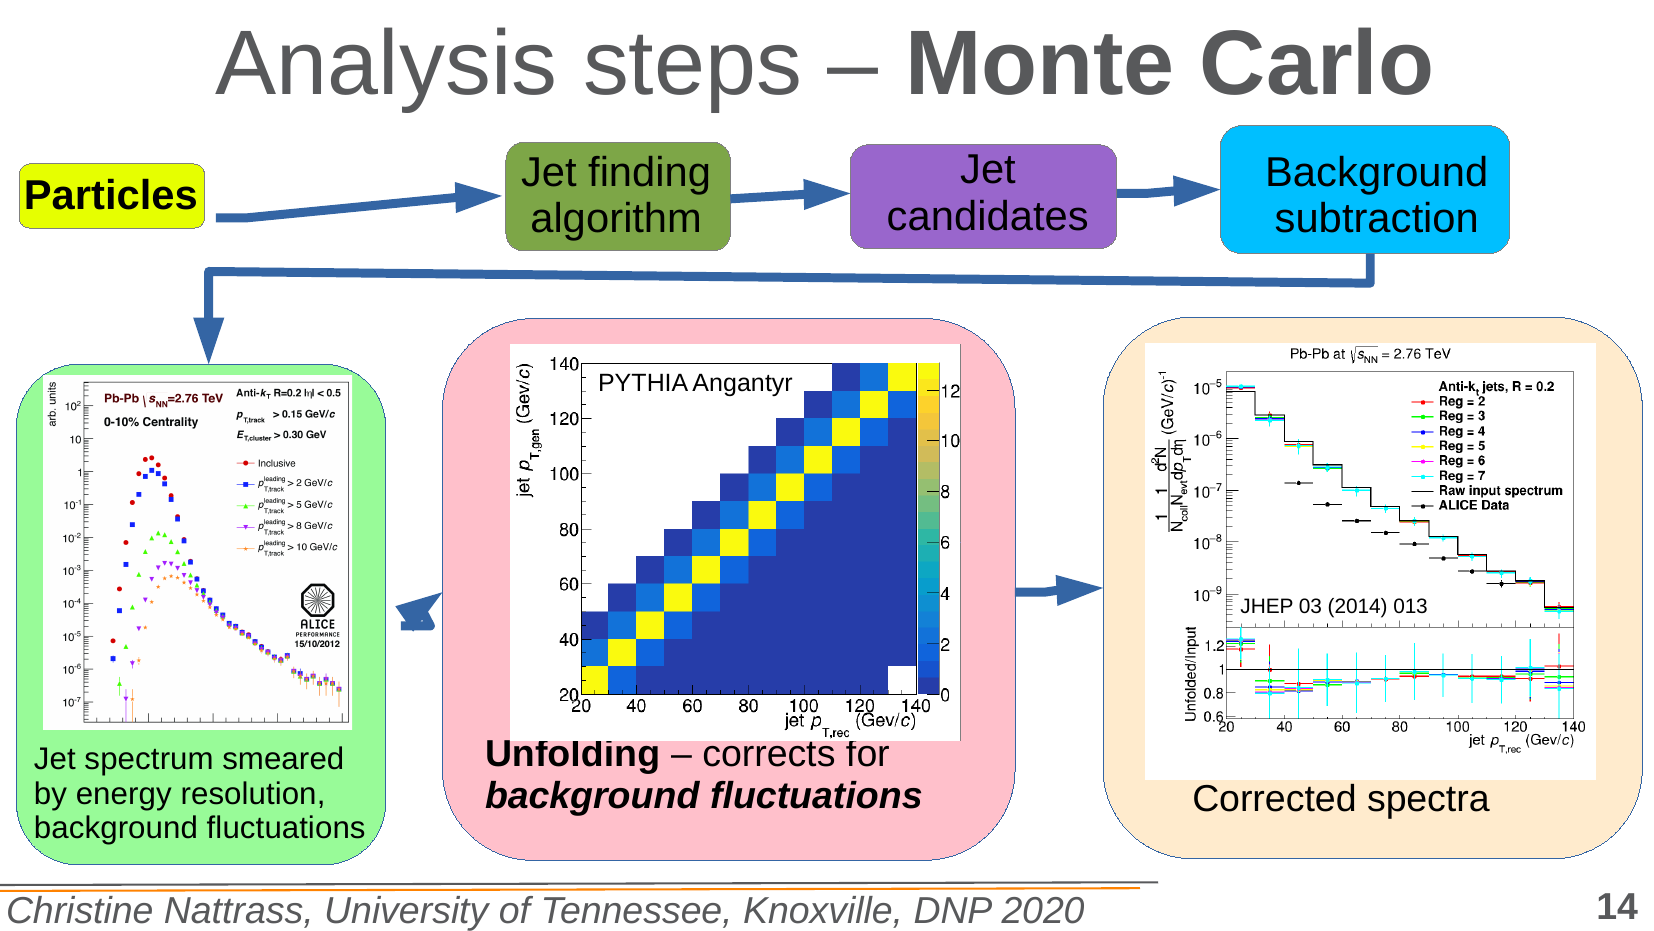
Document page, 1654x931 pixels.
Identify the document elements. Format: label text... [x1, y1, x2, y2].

picture [43, 375, 353, 730]
text_box [442, 318, 1016, 835]
text_box Jet finding algorithm [502, 140, 731, 249]
text_box [1112, 149, 1117, 244]
text_box [16, 364, 386, 821]
text_box JHEP 03 (2014) 013 [1225, 587, 1443, 626]
text_box Particles [5, 164, 216, 273]
text_box Jet candidates [864, 138, 1112, 247]
text_box Background subtraction [1233, 140, 1521, 249]
text_box Unfolding – corrects for background fluctuations [470, 725, 1015, 866]
text_box [1220, 125, 1509, 254]
text_box [850, 145, 1107, 249]
text_box Jet spectrum smeared by energy resolution, background fluctuations [19, 733, 401, 888]
picture [510, 344, 961, 742]
title Analysis steps – Monte Carlo [81, 11, 1570, 114]
text_box Corrected spectra [1177, 781, 1579, 827]
picture [1145, 343, 1596, 781]
text_box [1103, 317, 1643, 859]
text_box PYTHIA Angantyr [583, 361, 941, 410]
